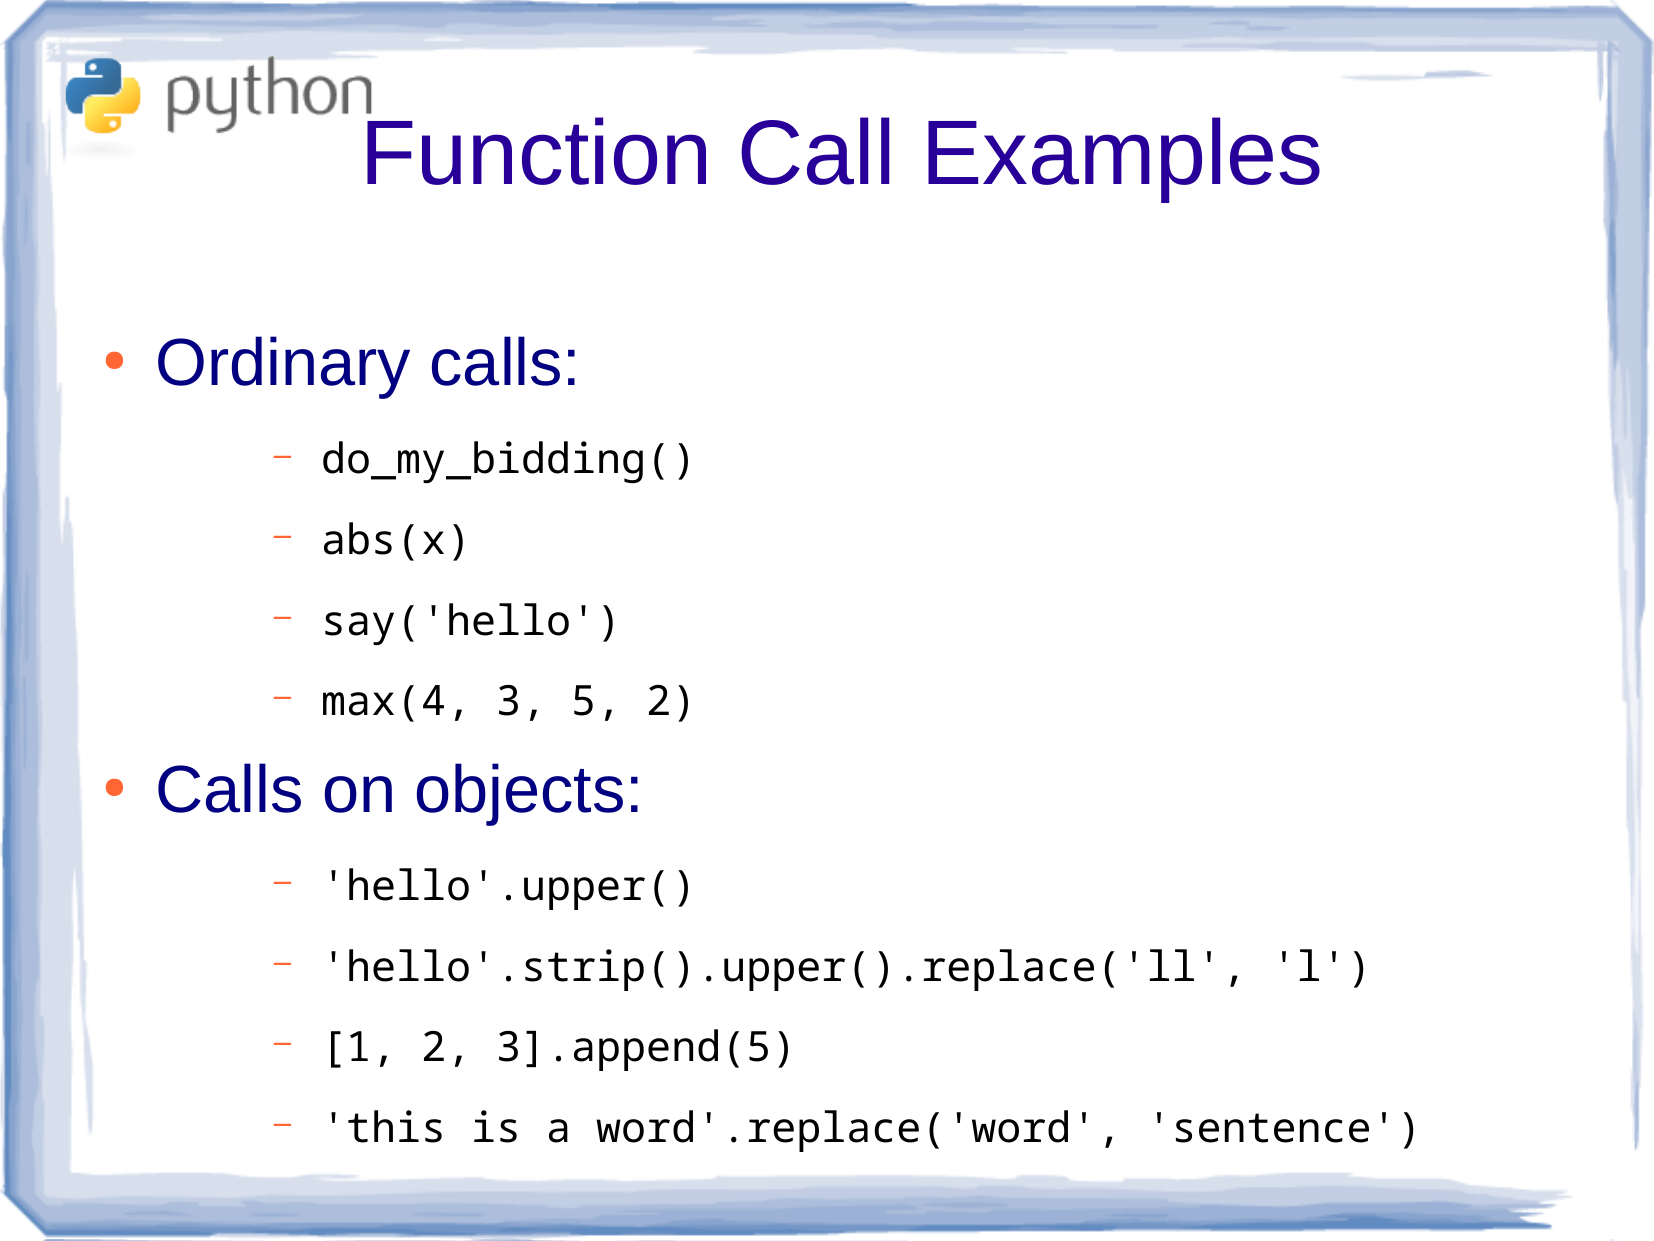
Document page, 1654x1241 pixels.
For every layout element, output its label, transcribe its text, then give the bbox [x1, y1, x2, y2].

list Ordinary calls: do_my_bidding() abs(x) say('hello') max(4, 3, 5, 2) Calls on objects: 'hello'.upper() 'hello'.strip().upper().replace('ll', 'l') [1, 2, 3].append(5) 'this is a word'.replace('word', 'sentence') [84, 324, 1576, 1189]
title Function Call Examples [82, 49, 1571, 257]
picture [0, 0, 1654, 1241]
